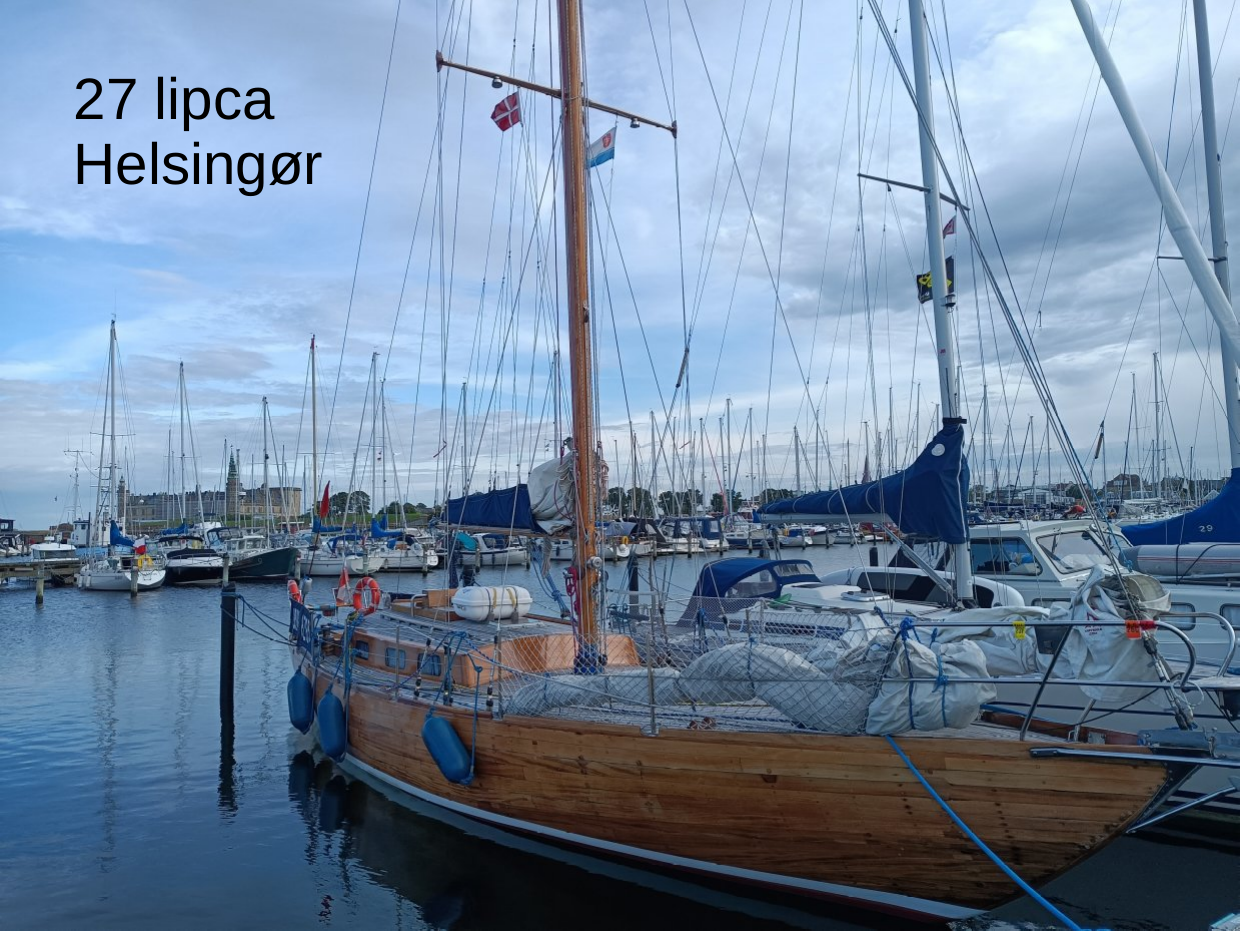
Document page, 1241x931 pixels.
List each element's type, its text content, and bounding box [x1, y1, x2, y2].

text_box 27 lipca Helsingør [59, 59, 531, 242]
picture [0, 0, 1240, 931]
